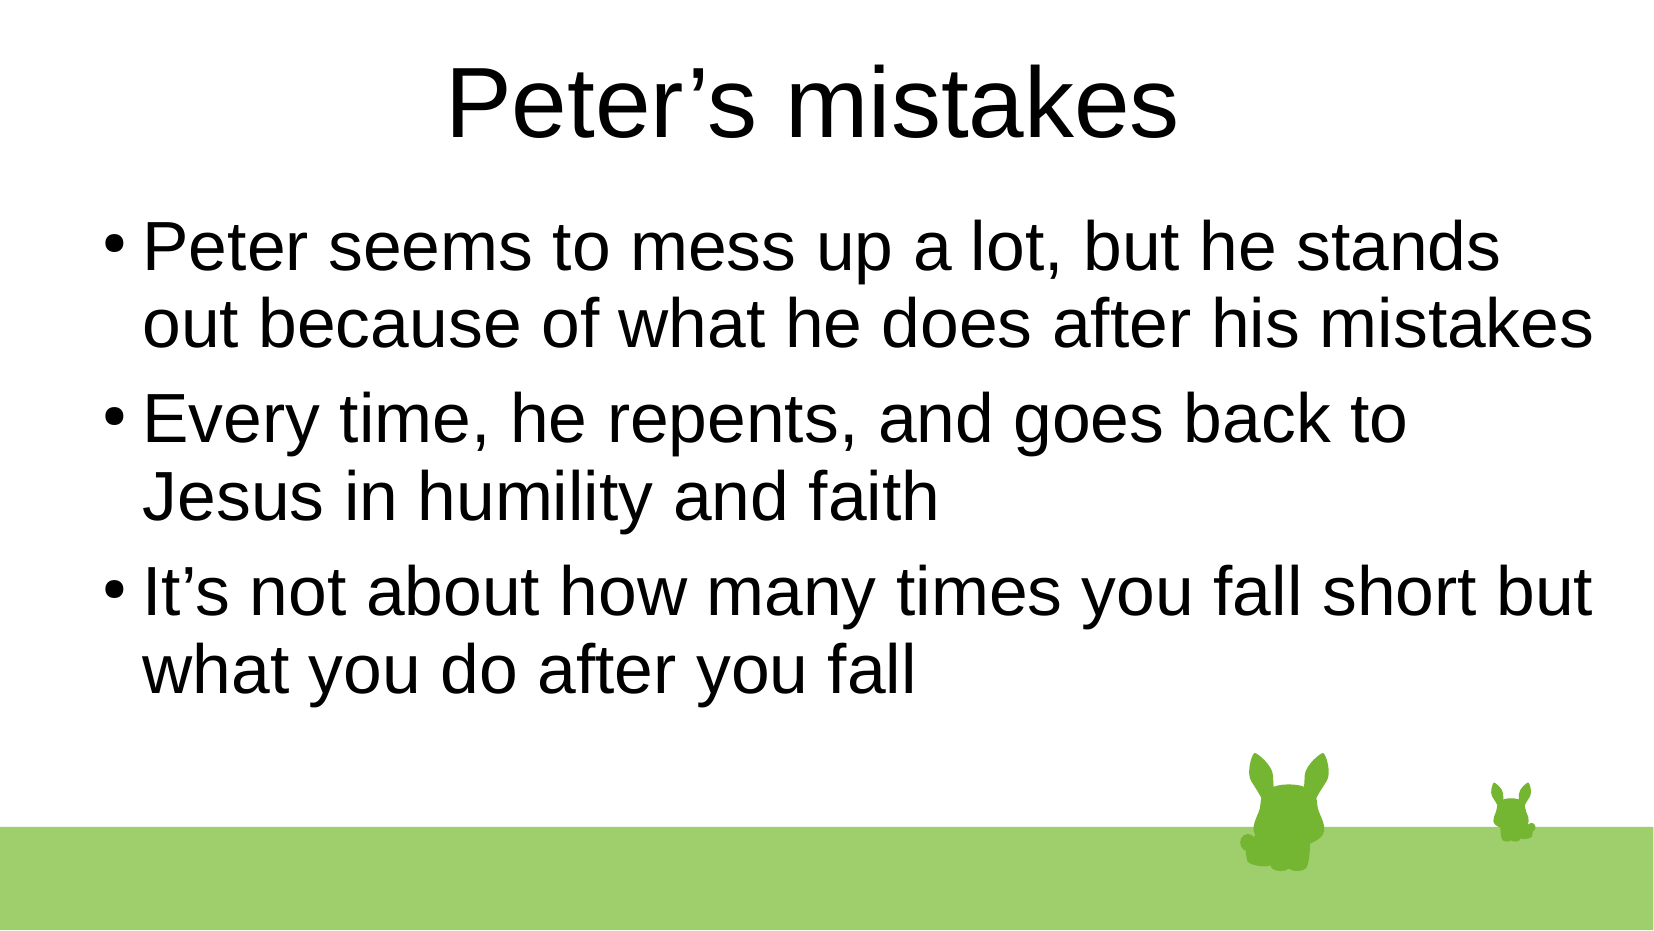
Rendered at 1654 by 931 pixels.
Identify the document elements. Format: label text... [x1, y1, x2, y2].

title Peter’s mistakes [88, 29, 1565, 178]
list Peter seems to mess up a lot, but he stands out because of what he does after his mistakes Every time, he repents, and goes back to Jesus in humility and faith It’s not about how many times you fall short but what you do after you fall [88, 206, 1613, 788]
